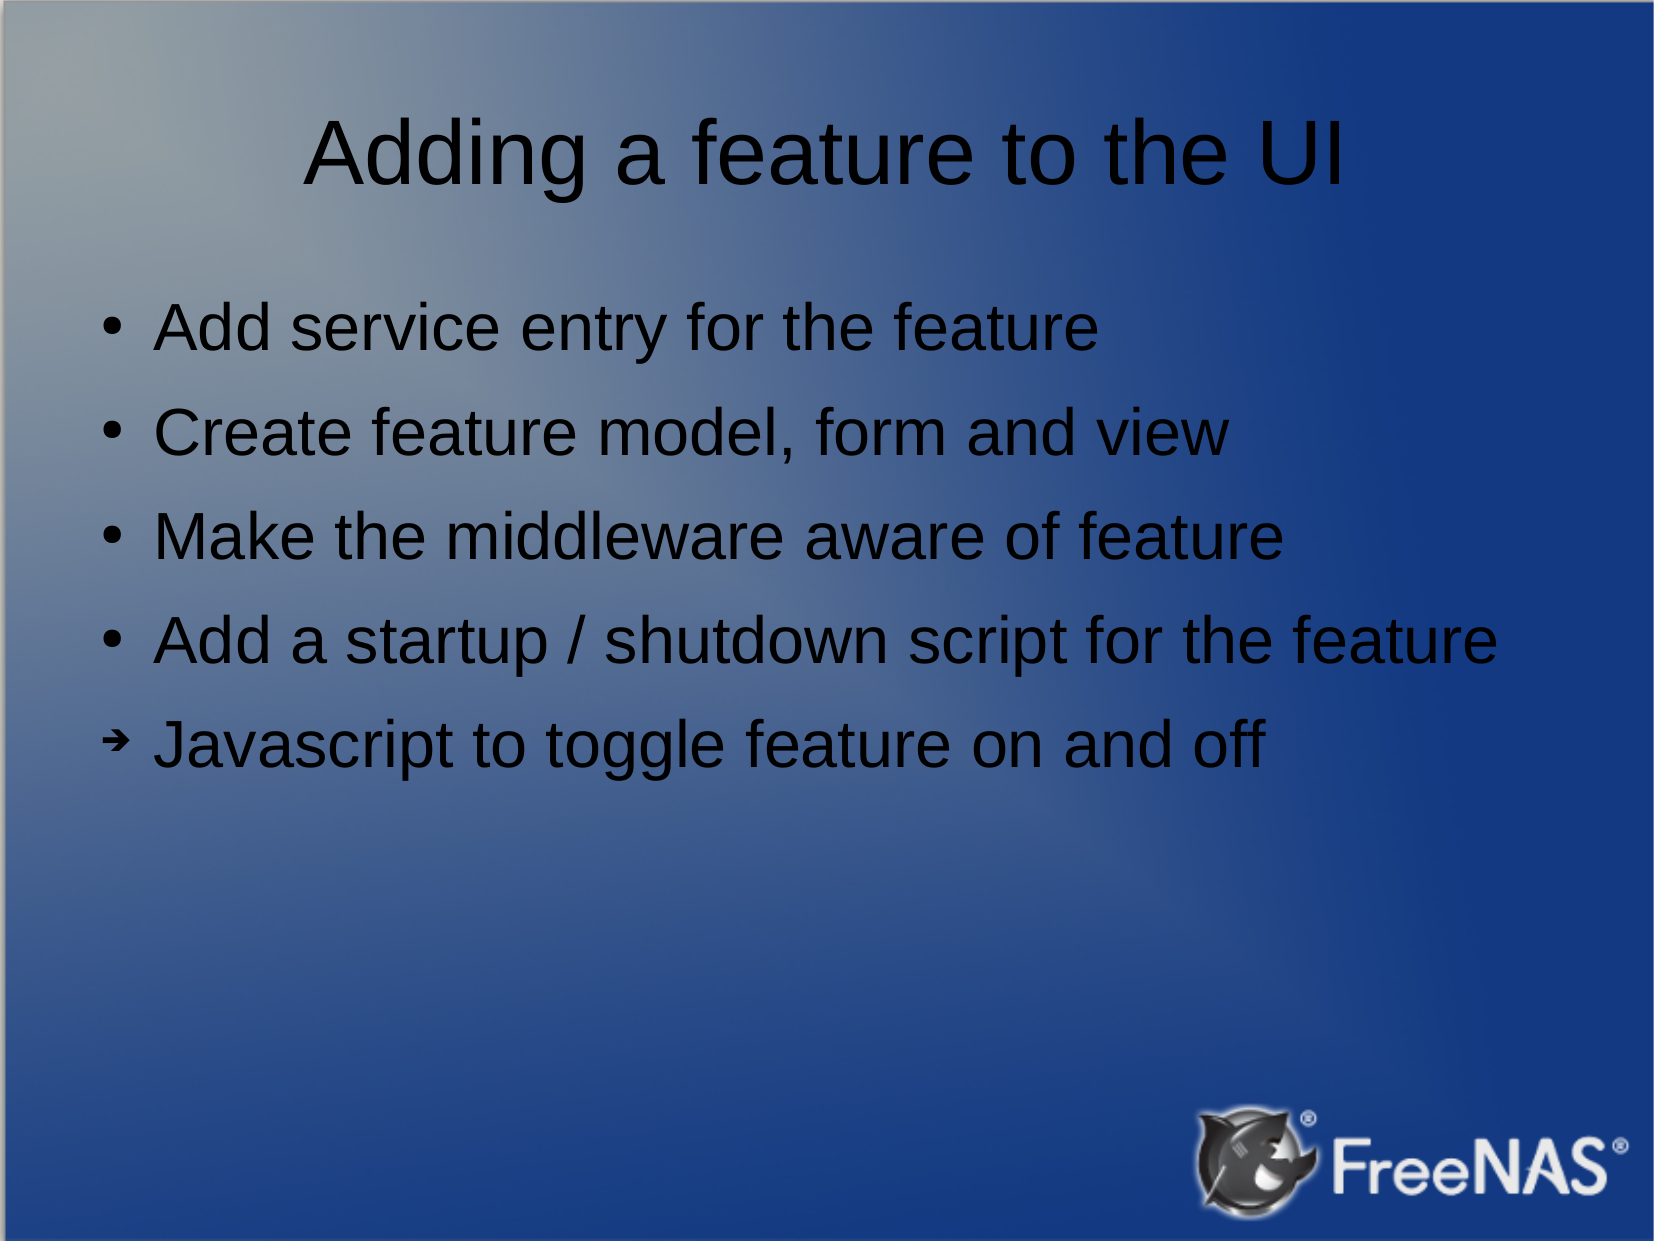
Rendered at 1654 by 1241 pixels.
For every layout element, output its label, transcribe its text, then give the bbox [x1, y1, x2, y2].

picture [0, 0, 1654, 1241]
list Add service entry for the feature Create feature model, form and view Make the middleware aware of feature Add a startup / shutdown script for the feature Javascript to toggle feature on and off [82, 290, 1571, 1010]
title Adding a feature to the UI [82, 49, 1571, 257]
